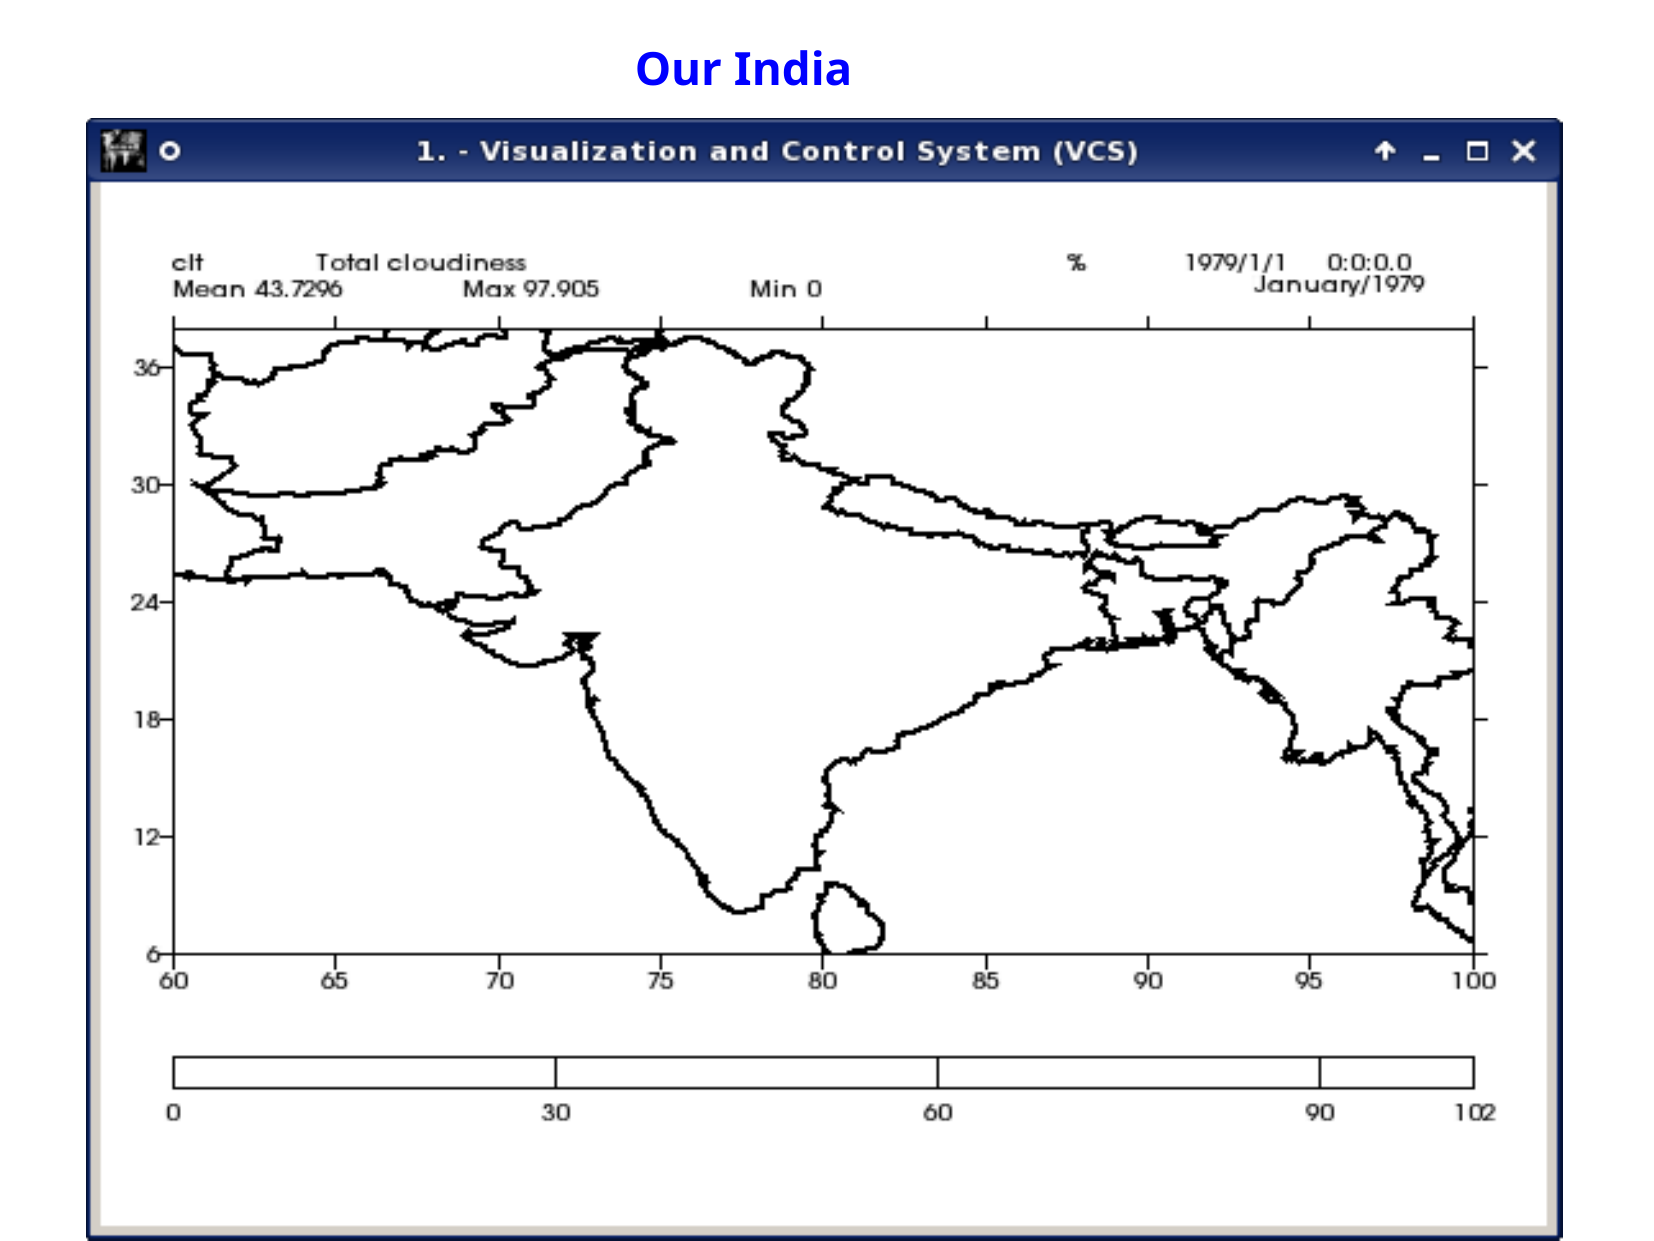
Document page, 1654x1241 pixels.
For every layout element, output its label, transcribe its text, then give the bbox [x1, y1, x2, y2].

picture [86, 118, 1563, 1241]
text_box Our India [620, 29, 1004, 108]
